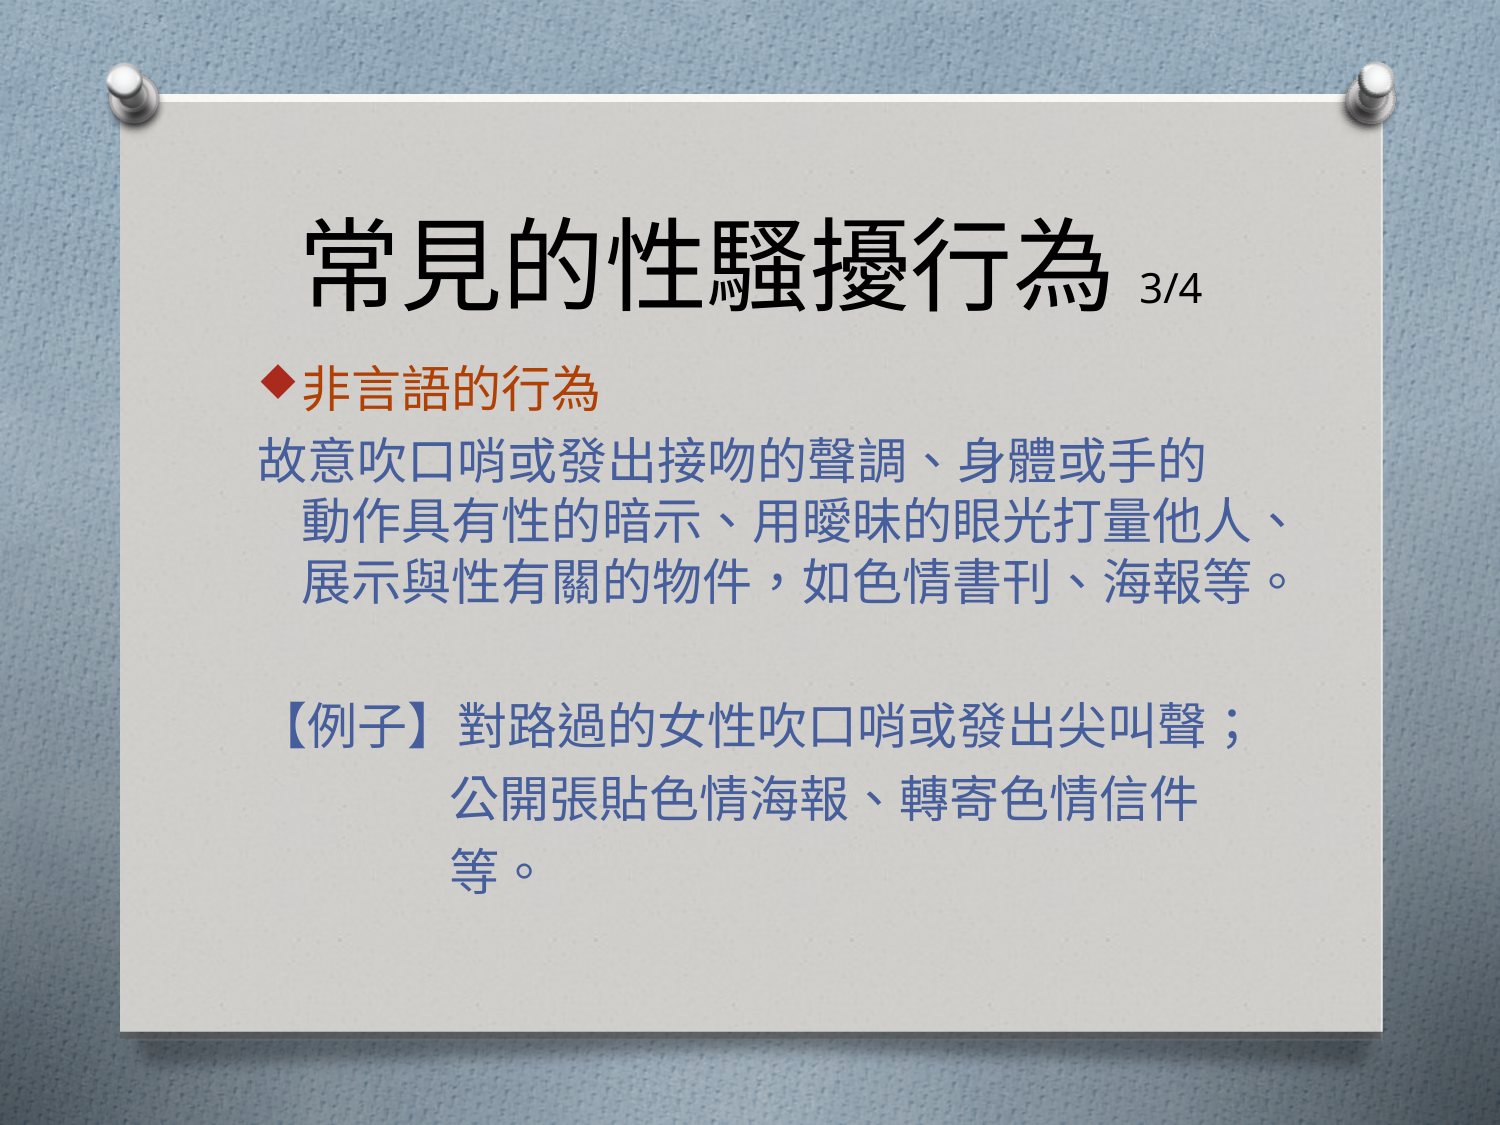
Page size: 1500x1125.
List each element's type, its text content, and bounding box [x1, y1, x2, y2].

list 非言語的行為 故意吹口哨或發出接吻的聲調、身體或手的動作具有性的暗示、用曖昧的眼光打量他人、展示與性有關的物件，如色情書刊、海報等。 【例子】對路過的女性吹口哨或發出尖叫聲； 公開張貼色情海報、轉寄色情信件 等。 [242, 350, 1270, 946]
picture [0, 0, 1500, 1125]
title 常見的性騷擾行為3/4 [179, 134, 1323, 332]
